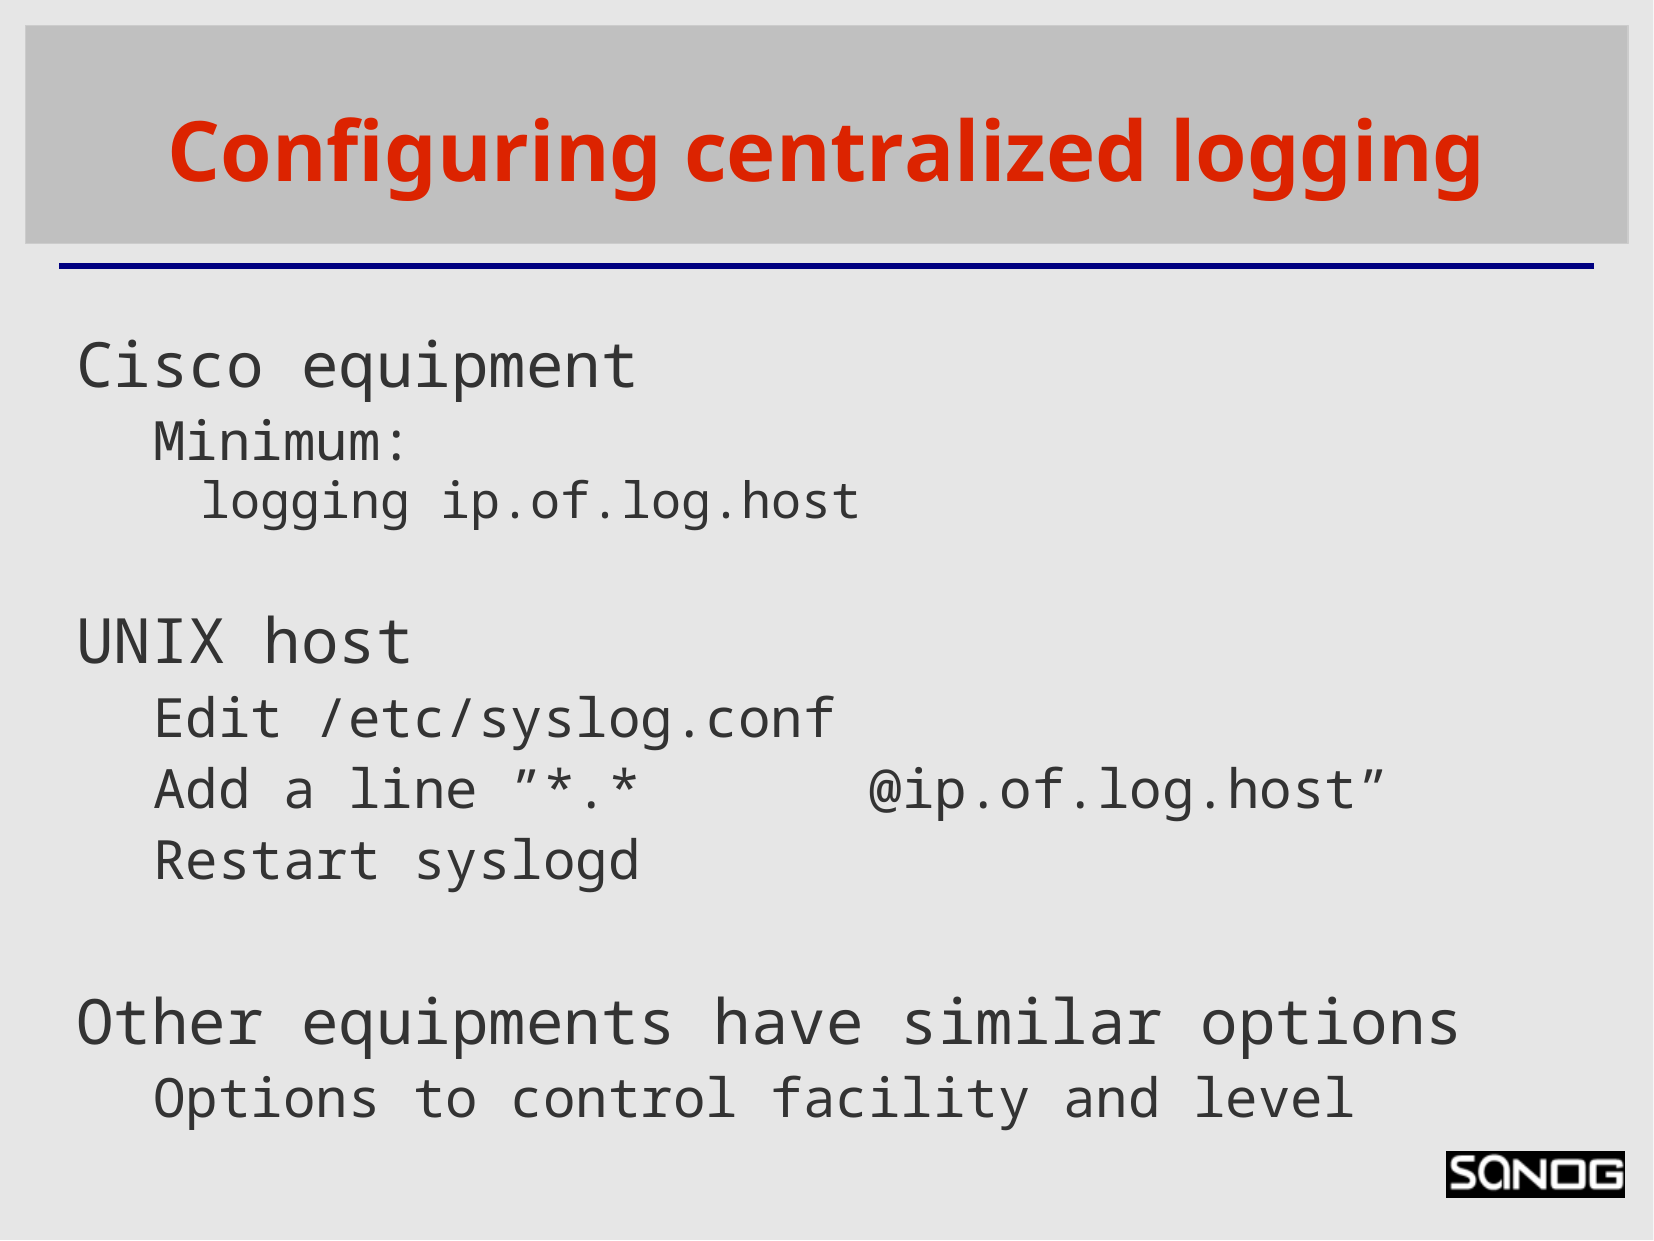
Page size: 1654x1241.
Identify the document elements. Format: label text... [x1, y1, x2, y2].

picture [1446, 1151, 1625, 1198]
list Cisco equipment Minimum: logging ip.of.log.host UNIX host Edit /etc/syslog.conf Add a line ”*.* @ip.of.log.host” Restart syslogd Other equipments have similar options Options to control facility and level [59, 322, 1594, 1117]
title Configuring centralized logging [121, 46, 1534, 253]
